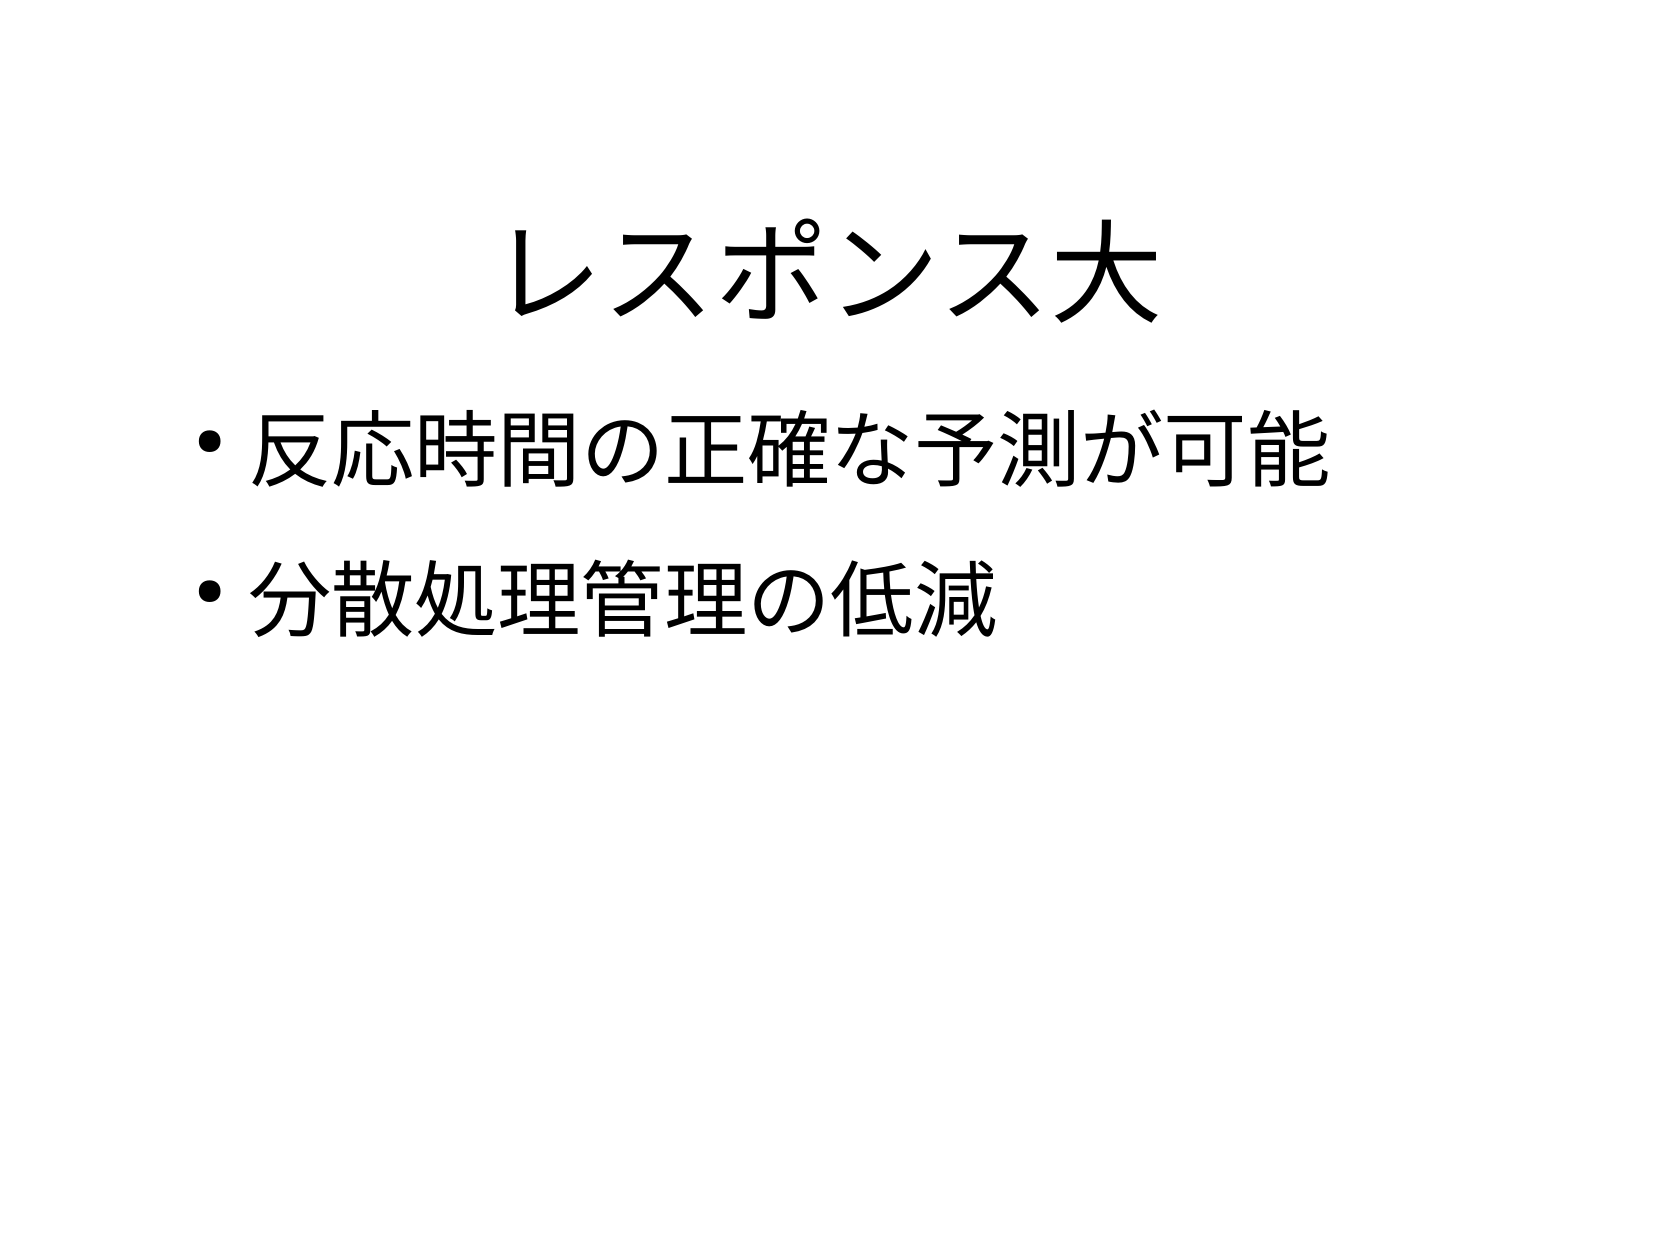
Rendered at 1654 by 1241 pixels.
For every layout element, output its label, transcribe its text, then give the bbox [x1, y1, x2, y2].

list 反応時間の正確な予測が可能 分散処理管理の低減 [177, 383, 1571, 1104]
title レスポンス大 [82, 161, 1571, 369]
